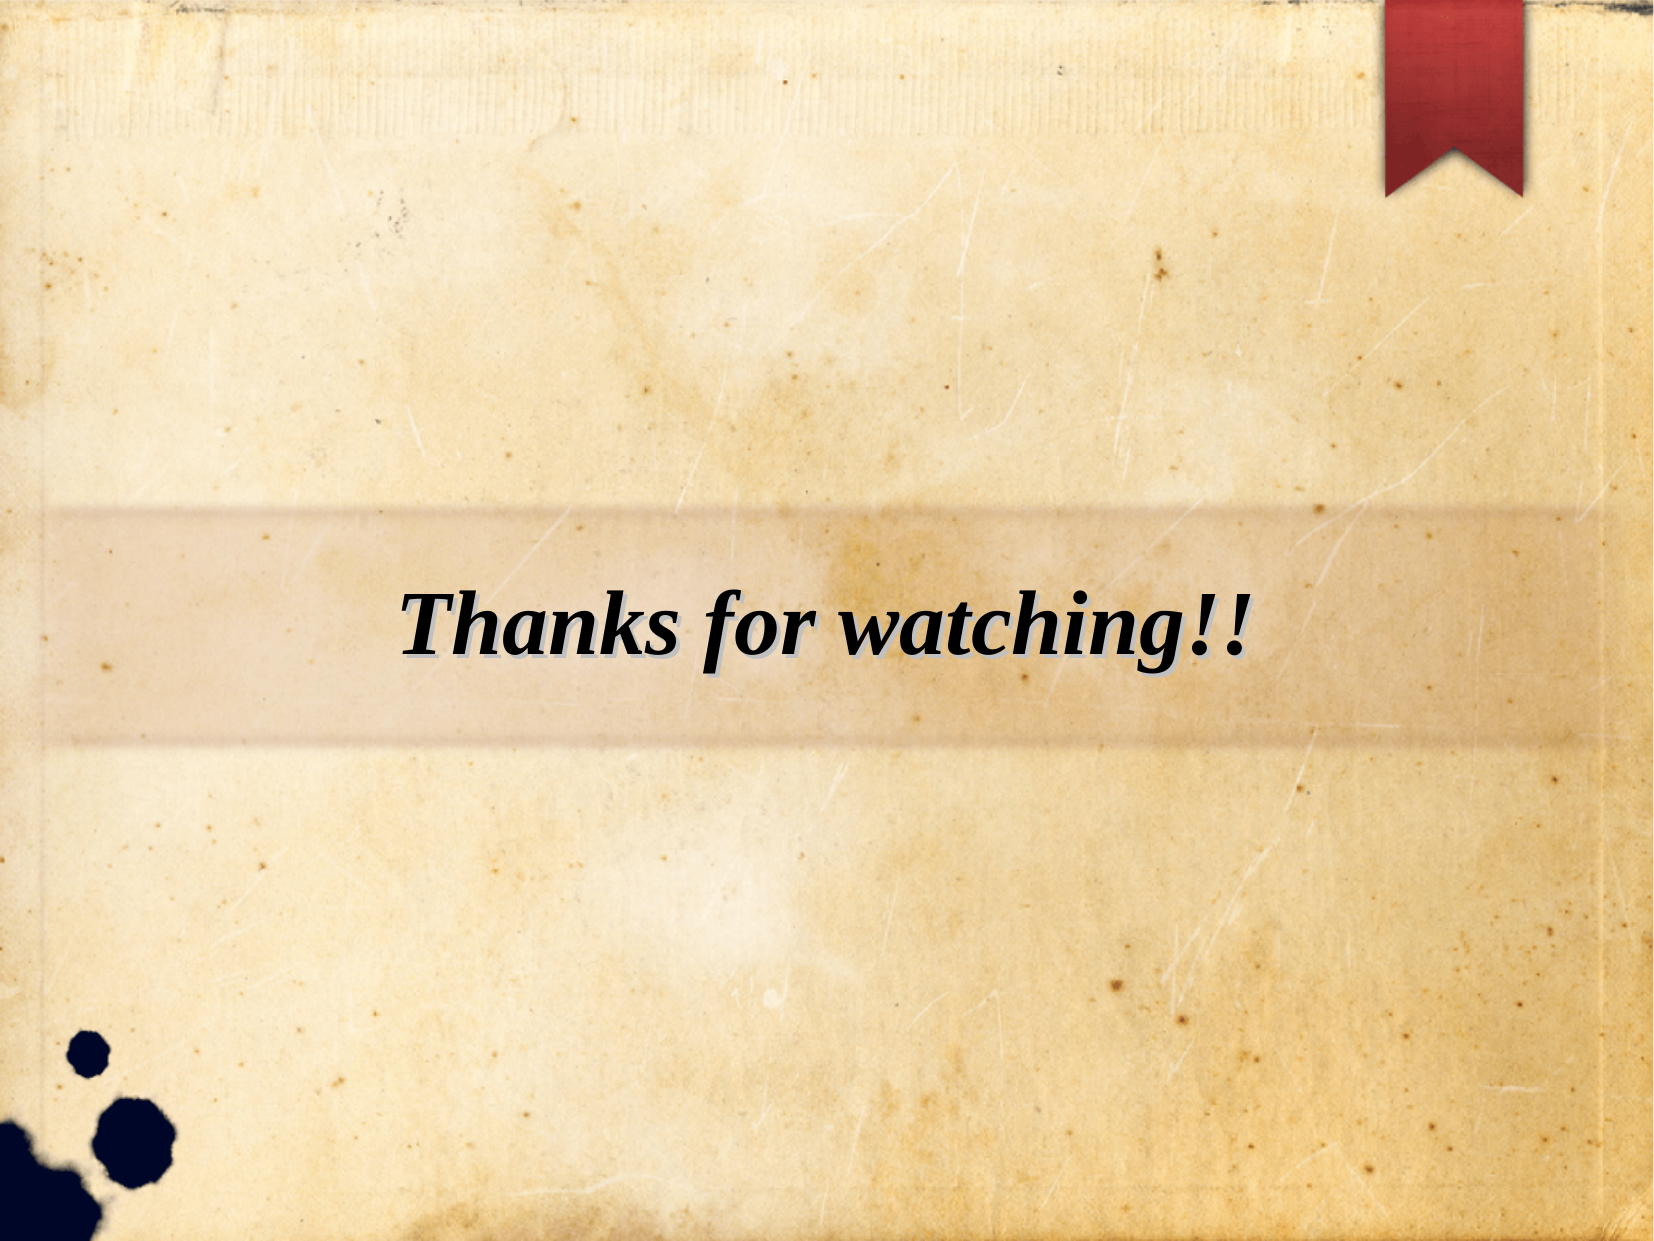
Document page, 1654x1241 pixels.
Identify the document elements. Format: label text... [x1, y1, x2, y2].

picture [0, 0, 1654, 1241]
title Thanks for watching!! [82, 519, 1571, 727]
